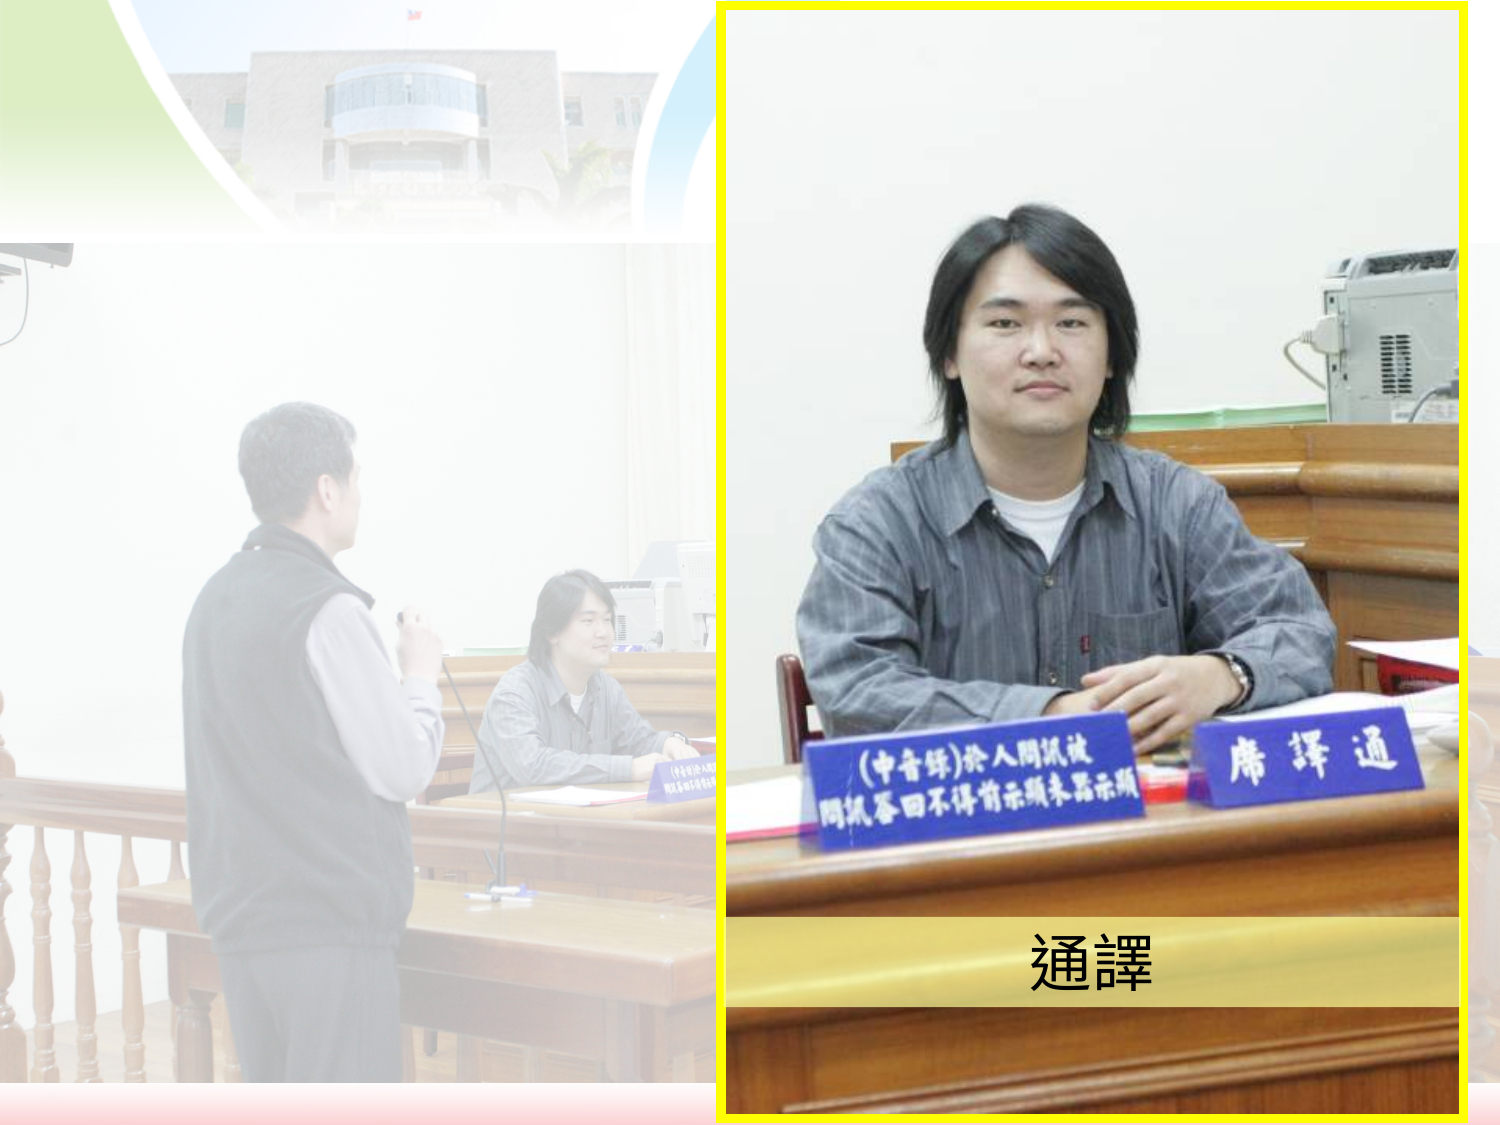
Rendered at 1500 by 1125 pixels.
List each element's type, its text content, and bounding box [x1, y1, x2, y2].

picture [725, 10, 1459, 916]
text_box 通譯 [723, 916, 1462, 1008]
picture [725, 1008, 1459, 1114]
text_box [0, 0, 1500, 1125]
